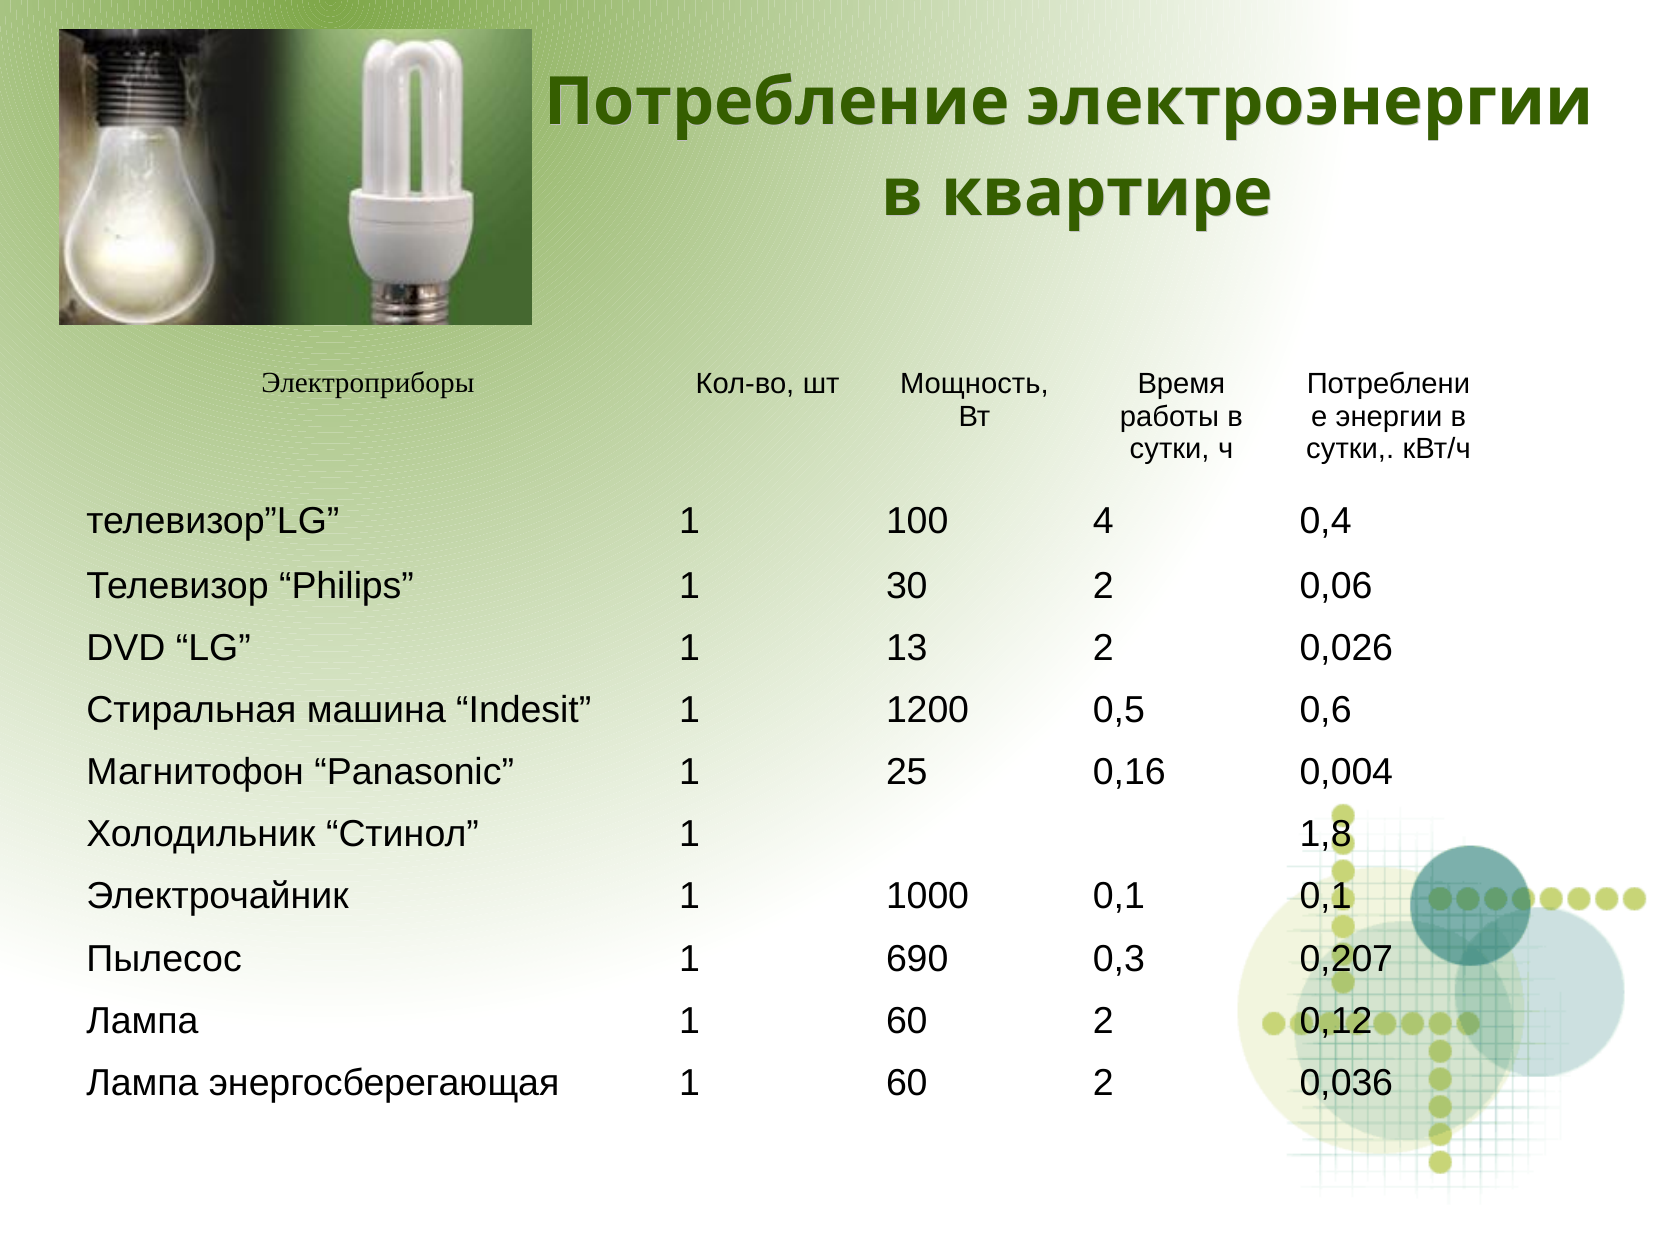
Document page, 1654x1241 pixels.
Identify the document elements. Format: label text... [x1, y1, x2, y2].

title Потребление электроэнергии в квартире [531, 22, 1625, 266]
table_cell 13 [871, 619, 1078, 681]
table_cell Телевизор “Philips” [72, 556, 664, 619]
table_cell DVD “LG” [72, 619, 664, 681]
table_cell Стиральная машина “Indesit” [72, 681, 664, 743]
table_cell телевизор”LG” [72, 491, 664, 556]
table_cell 60 [871, 1054, 1078, 1116]
table_cell 100 [871, 491, 1078, 556]
table_cell 1,8 [1285, 805, 1492, 867]
table_cell 690 [871, 930, 1078, 992]
table_cell 30 [871, 556, 1078, 619]
table_cell 1 [664, 930, 871, 992]
table_cell 2 [1078, 1054, 1285, 1116]
table_cell Холодильник “Стинол” [72, 805, 664, 867]
table_cell 2 [1078, 556, 1285, 619]
table_cell 1 [664, 619, 871, 681]
table_cell 2 [1078, 619, 1285, 681]
table_cell 0,12 [1285, 992, 1492, 1054]
table_cell 1 [664, 743, 871, 805]
table_cell [1078, 805, 1285, 867]
table_cell 0,16 [1078, 743, 1285, 805]
table_cell 0,1 [1078, 867, 1285, 930]
table_cell Пылесос [72, 930, 664, 992]
table_cell Магнитофон “Panasonic” [72, 743, 664, 805]
table_header Потребление энергии в сутки,. кВт/ч [1285, 359, 1492, 491]
table_cell 1 [664, 805, 871, 867]
table_cell Лампа энергосберегающая [72, 1054, 664, 1116]
table_cell 1 [664, 491, 871, 556]
table_cell 0,1 [1285, 867, 1492, 930]
table_cell 1 [664, 681, 871, 743]
table_cell 0,5 [1078, 681, 1285, 743]
table_cell Электрочайник [72, 867, 664, 930]
table_cell 0,4 [1285, 491, 1492, 556]
table_cell 1000 [871, 867, 1078, 930]
table_cell 0,06 [1285, 556, 1492, 619]
table_cell 1 [664, 867, 871, 930]
table_cell 1 [664, 992, 871, 1054]
table_header Время работы в сутки, ч [1078, 359, 1285, 491]
table_cell 60 [871, 992, 1078, 1054]
table_header Мощность, Вт [871, 359, 1078, 491]
table_cell Лампа [72, 992, 664, 1054]
table_cell 0,036 [1285, 1054, 1492, 1116]
picture [1224, 792, 1654, 1211]
table_cell 0,026 [1285, 619, 1492, 681]
table_header Кол-во, шт [664, 359, 871, 491]
table_cell 2 [1078, 992, 1285, 1054]
table_cell 0,004 [1285, 743, 1492, 805]
table_cell 4 [1078, 491, 1285, 556]
table_cell [871, 805, 1078, 867]
table_cell 1200 [871, 681, 1078, 743]
picture [59, 29, 532, 325]
table_cell 1 [664, 556, 871, 619]
table_cell 1 [664, 1054, 871, 1116]
table_cell 0,6 [1285, 681, 1492, 743]
table_cell 0,207 [1285, 930, 1492, 992]
table_cell 0,3 [1078, 930, 1285, 992]
table_header Электроприборы [72, 359, 664, 491]
table_cell 25 [871, 743, 1078, 805]
